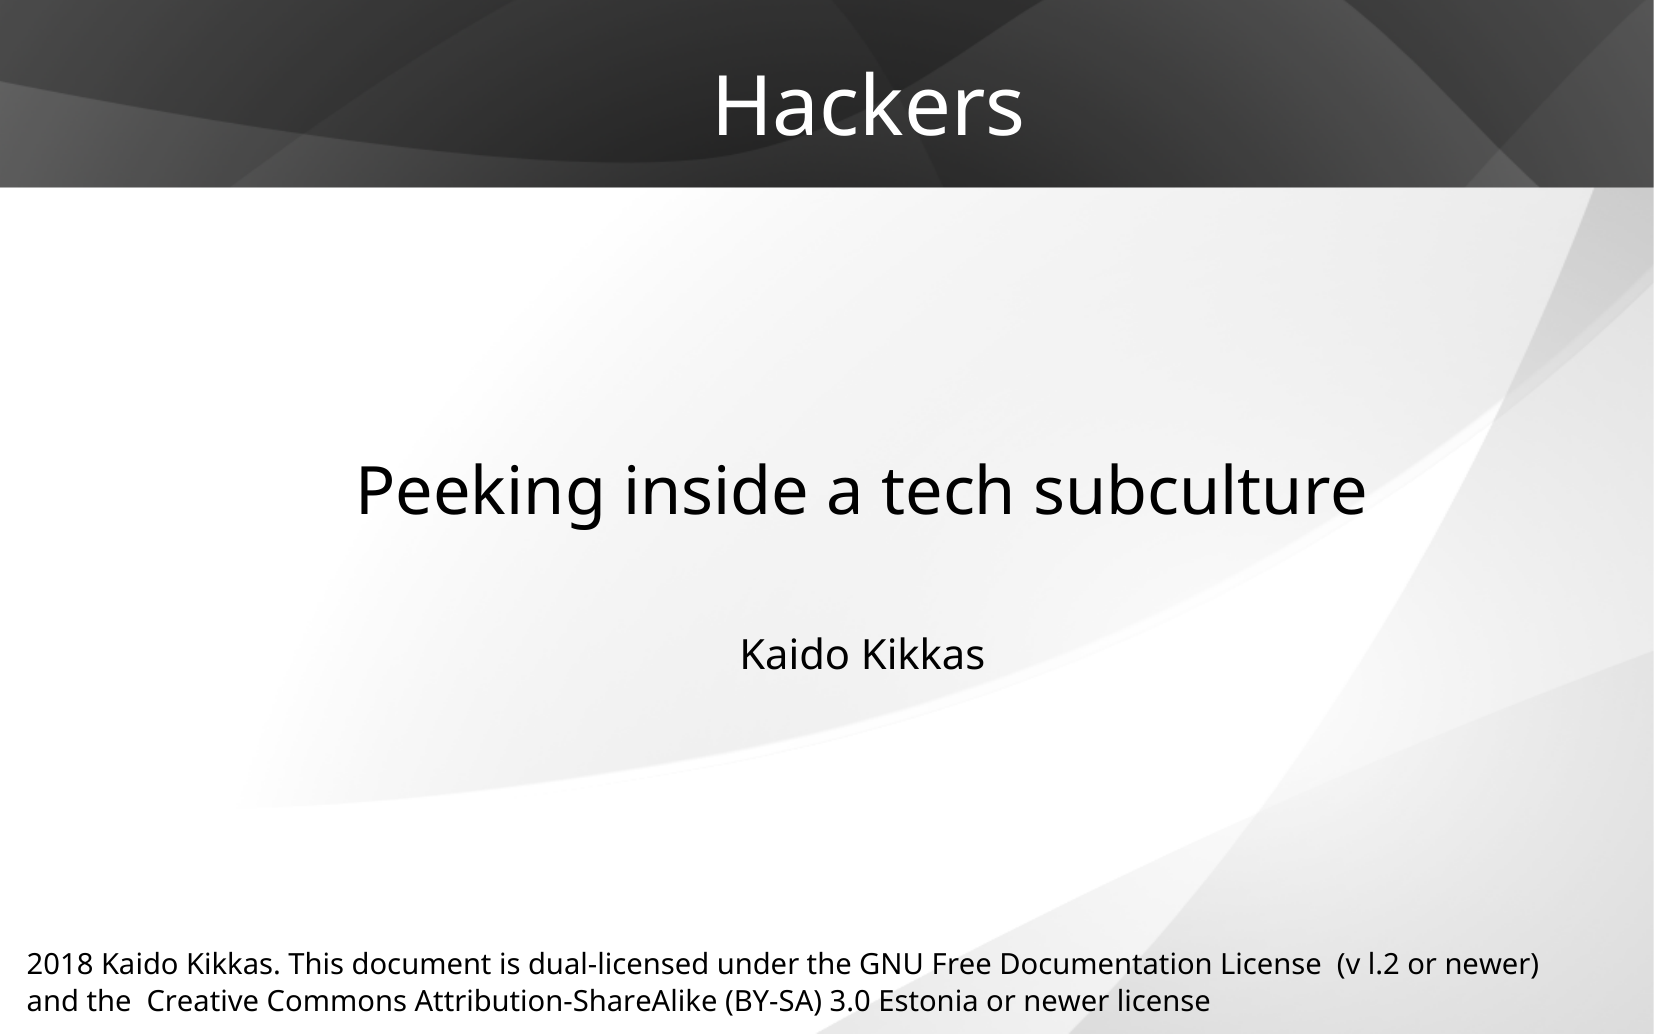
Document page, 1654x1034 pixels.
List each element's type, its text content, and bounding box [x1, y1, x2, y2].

picture [0, 0, 1654, 1034]
title Hackers [124, 0, 1613, 208]
subtitle Peeking inside a tech subculture Kaido Kikkas [187, 225, 1538, 901]
text_box 2018 Kaido Kikkas. This document is dual-licensed under the GNU Free Documentation License (v l.2 or newer) and the Creative Commons Attribution-ShareAlike (BY-SA) 3.0 Estonia or newer license [11, 937, 1613, 1028]
